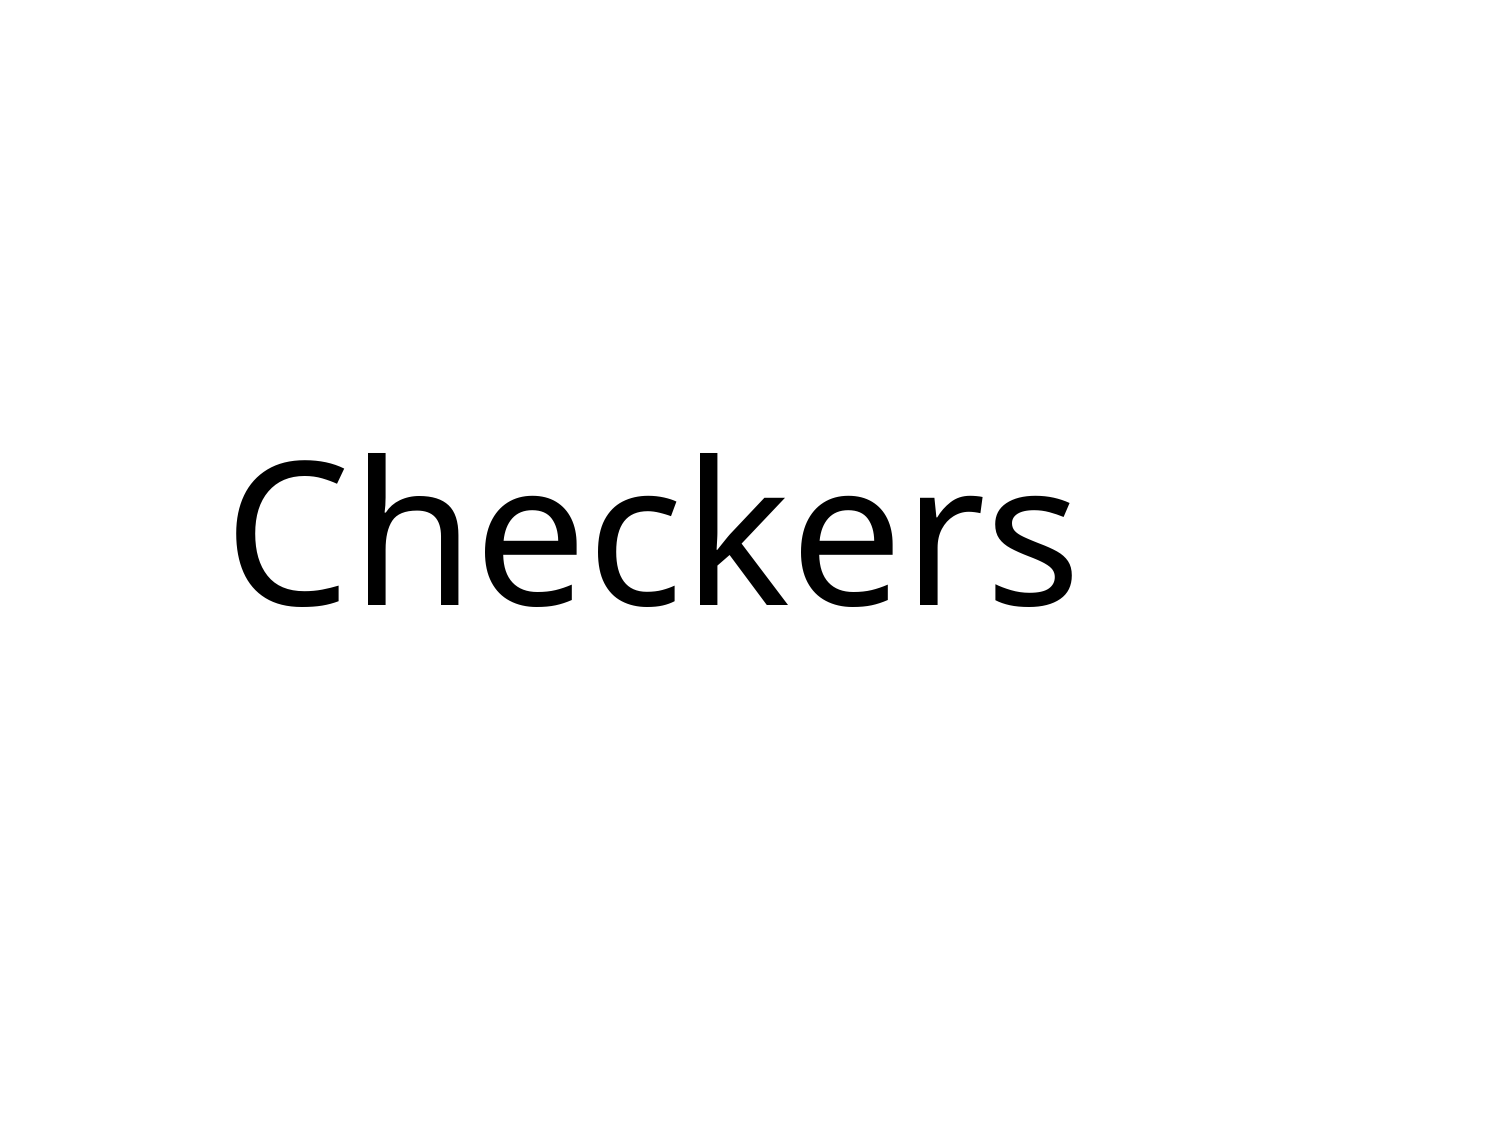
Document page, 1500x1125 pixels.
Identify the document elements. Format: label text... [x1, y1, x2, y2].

text_box Checkers [210, 383, 1455, 987]
